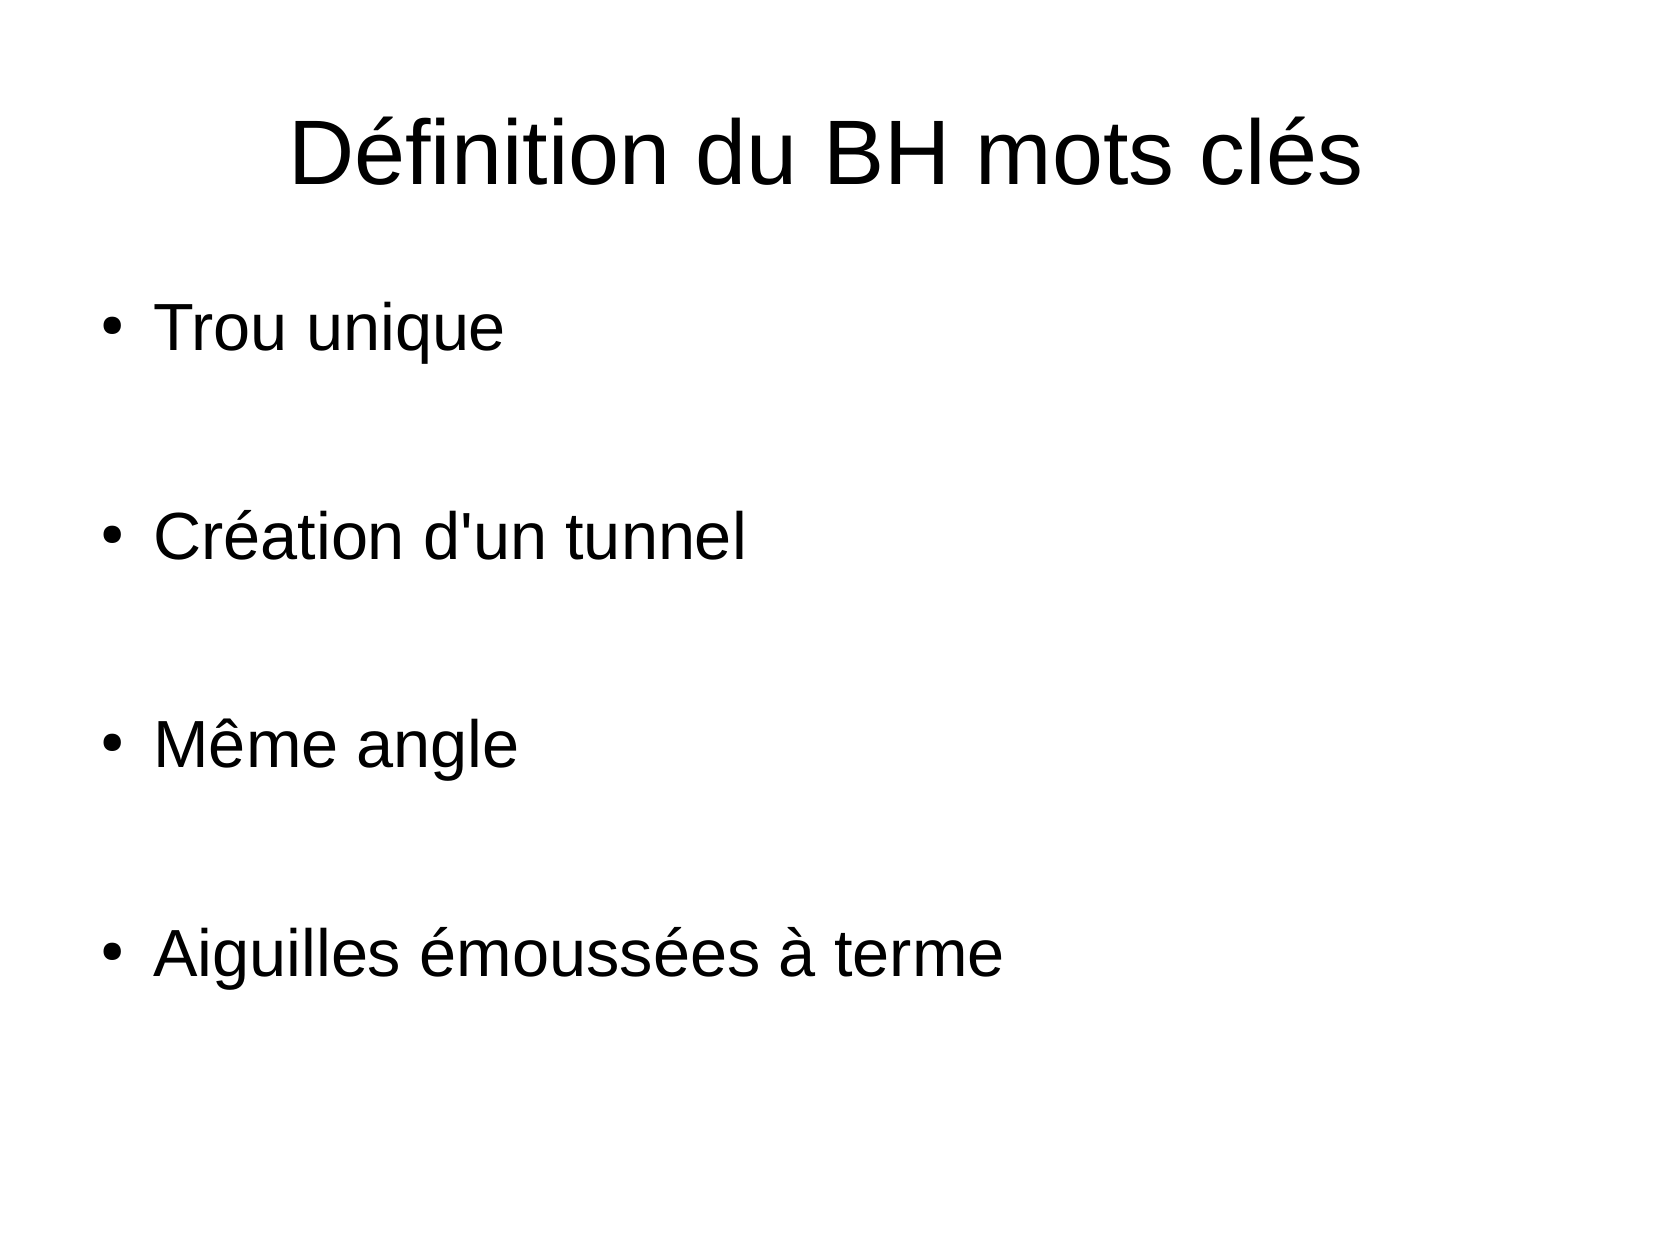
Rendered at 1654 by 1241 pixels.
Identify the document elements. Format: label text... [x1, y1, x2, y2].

title Définition du BH mots clés [82, 49, 1571, 257]
list Trou unique Création d'un tunnel Même angle Aiguilles émoussées à terme [82, 290, 1571, 1109]
